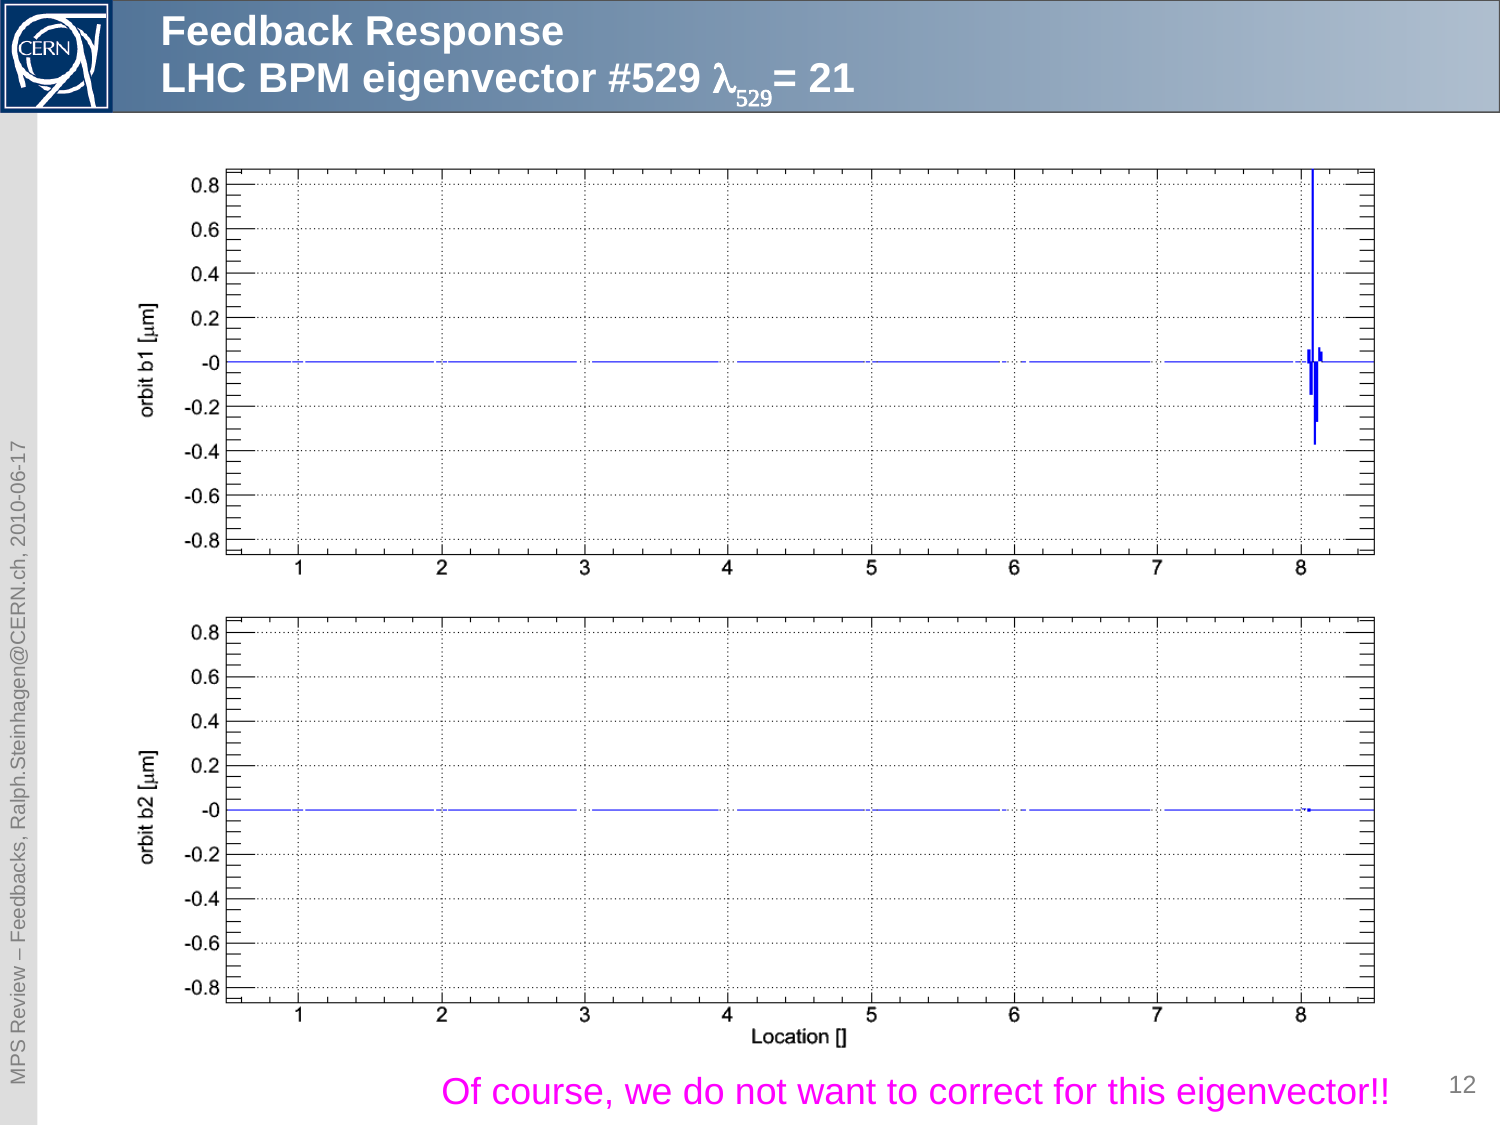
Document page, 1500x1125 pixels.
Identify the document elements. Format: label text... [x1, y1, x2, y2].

picture [0, 0, 113, 113]
text_box Of course, we do not want to correct for this eigenvector!! [426, 1062, 1404, 1120]
title Feedback Response LHC BPM eigenvector #529 l529= 21 [160, 5, 1340, 114]
picture [96, 160, 1400, 1063]
